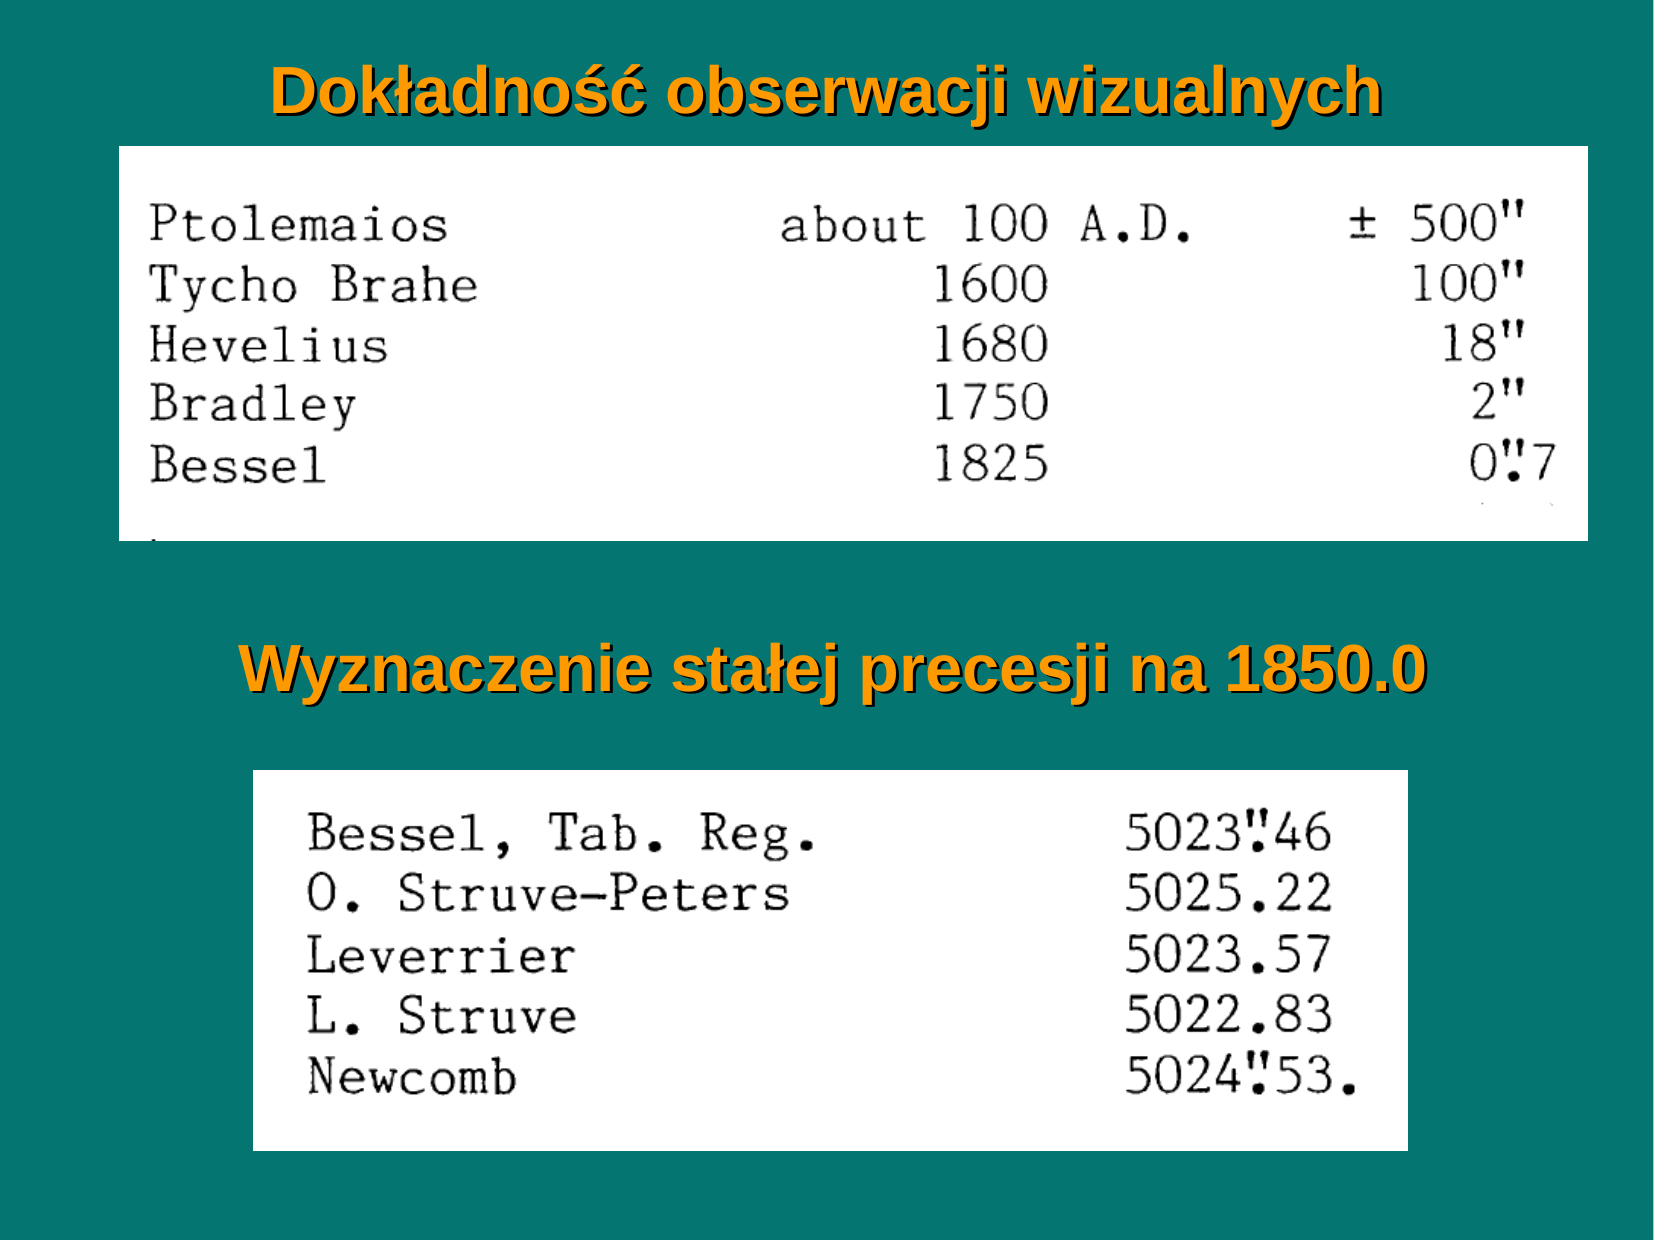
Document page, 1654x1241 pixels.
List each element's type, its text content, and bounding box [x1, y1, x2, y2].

title Dokładność obserwacji wizualnych [82, 48, 1571, 132]
title Wyznaczenie stałej precesji na 1850.0 [89, 626, 1578, 710]
picture [253, 770, 1408, 1151]
picture [119, 146, 1588, 541]
